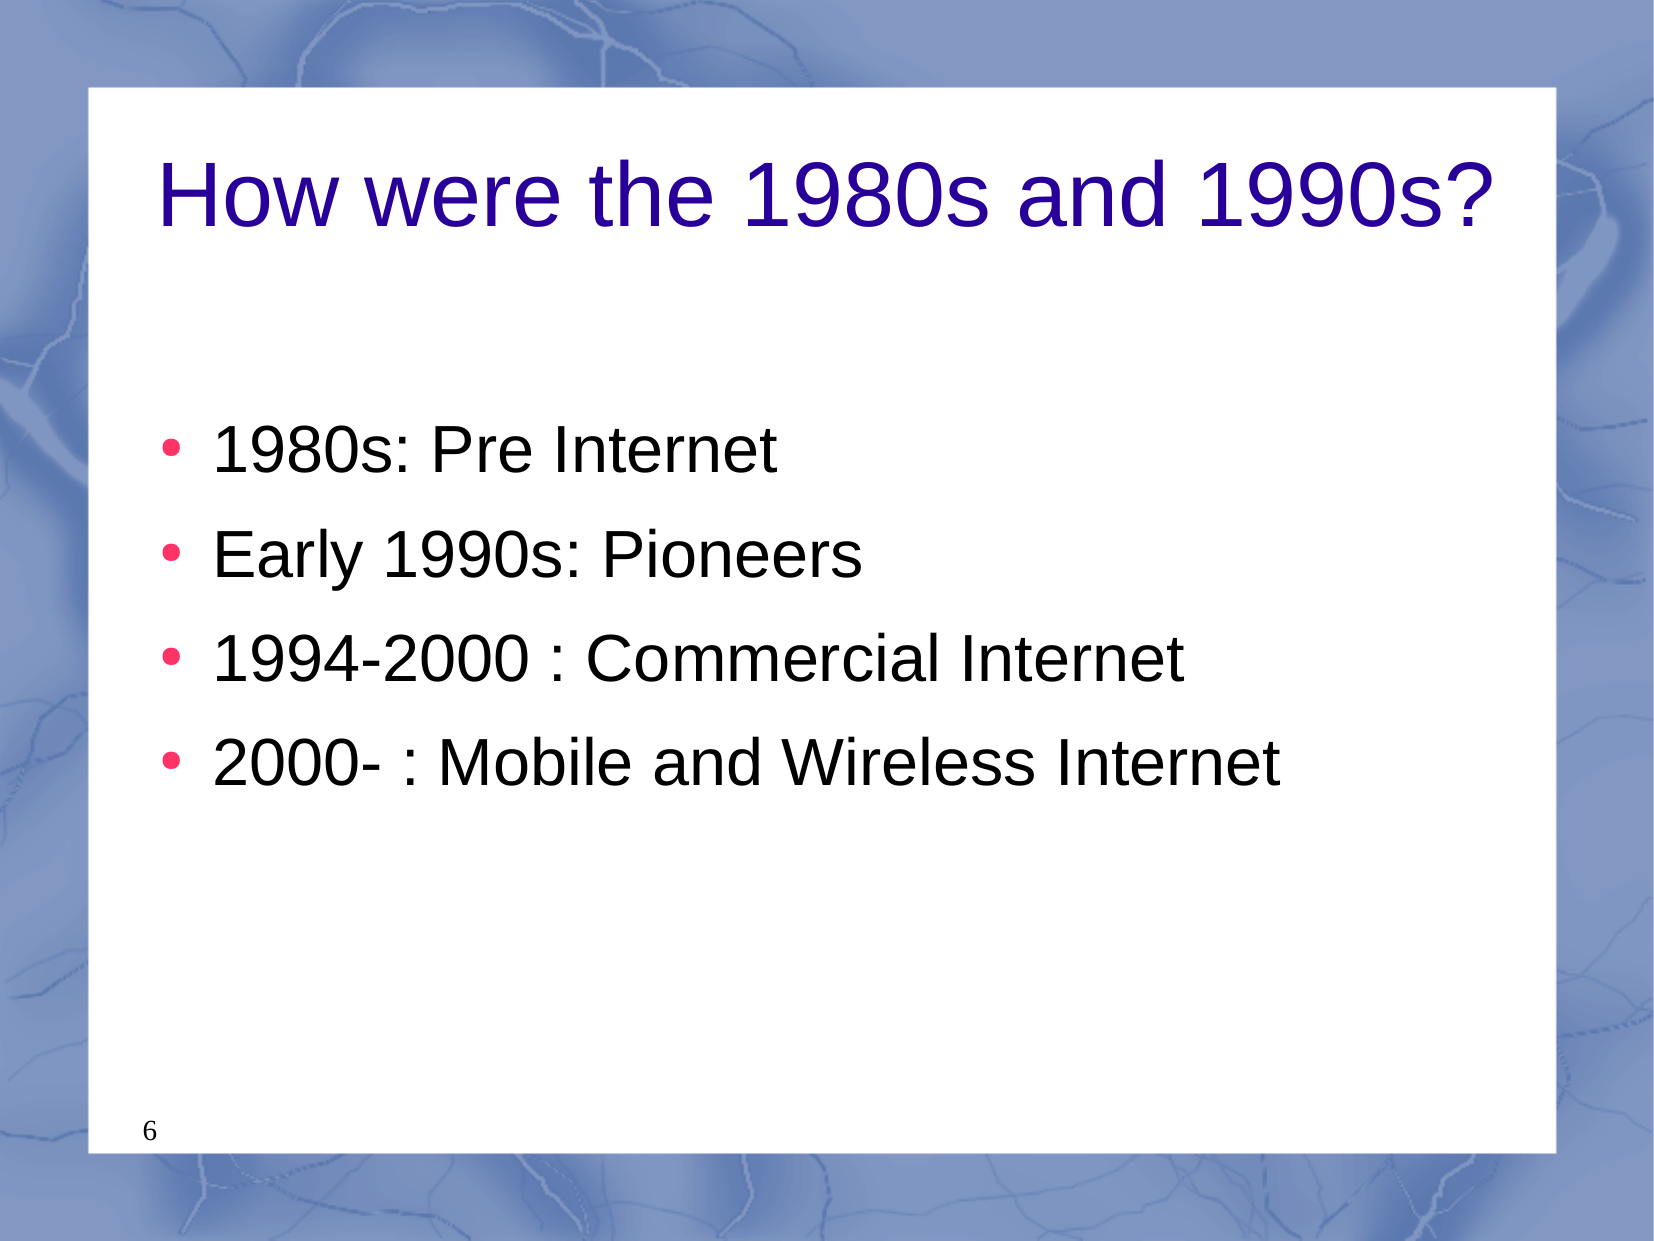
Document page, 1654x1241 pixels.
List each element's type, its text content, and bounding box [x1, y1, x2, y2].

picture [0, 0, 1654, 1241]
title How were the 1980s and 1990s? [118, 98, 1536, 291]
list 1980s: Pre Internet Early 1990s: Pioneers 1994-2000 : Commercial Internet 2000- : Mobile and Wireless Internet [141, 412, 1501, 801]
